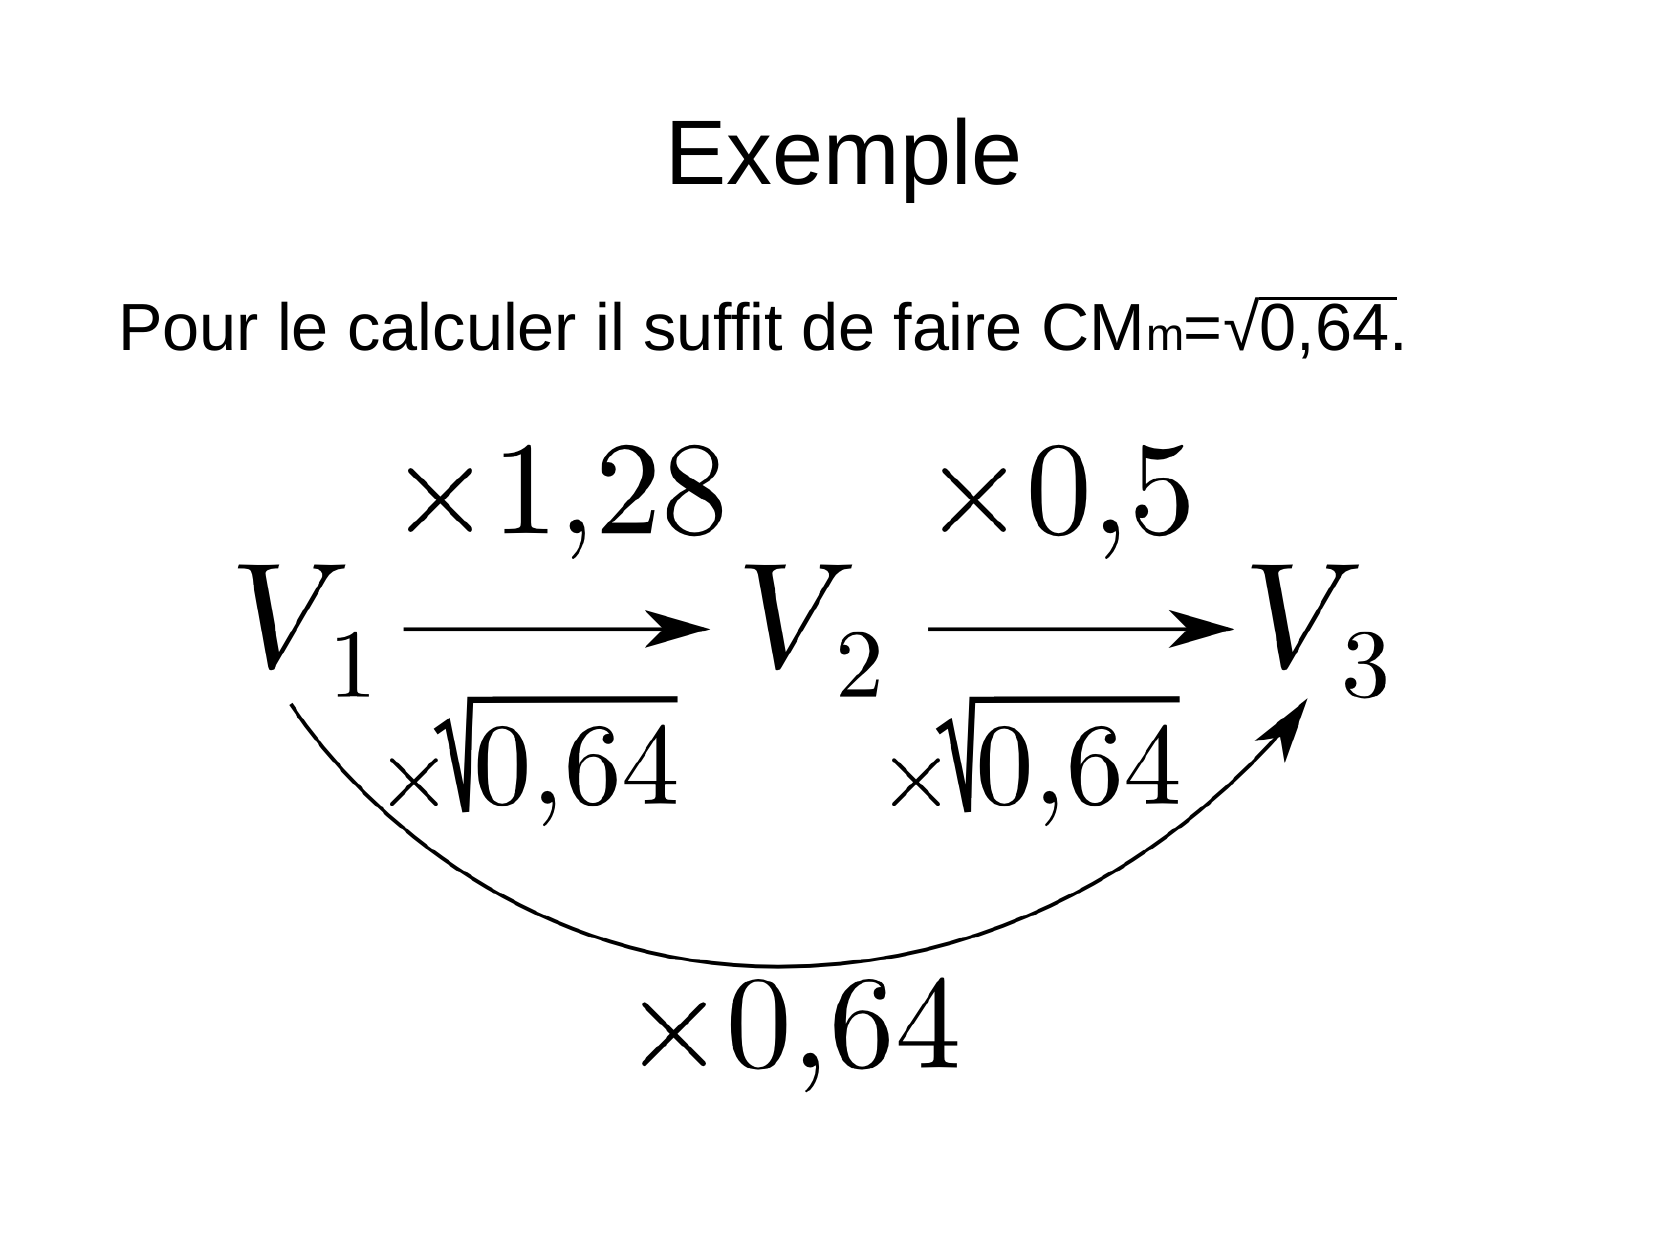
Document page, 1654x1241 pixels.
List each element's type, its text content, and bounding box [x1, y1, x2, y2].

subtitle Pour le calculer il suffit de faire CMm=√0,64. [82, 290, 1571, 1010]
title Exemple [82, 49, 1571, 257]
picture [188, 325, 1429, 1200]
